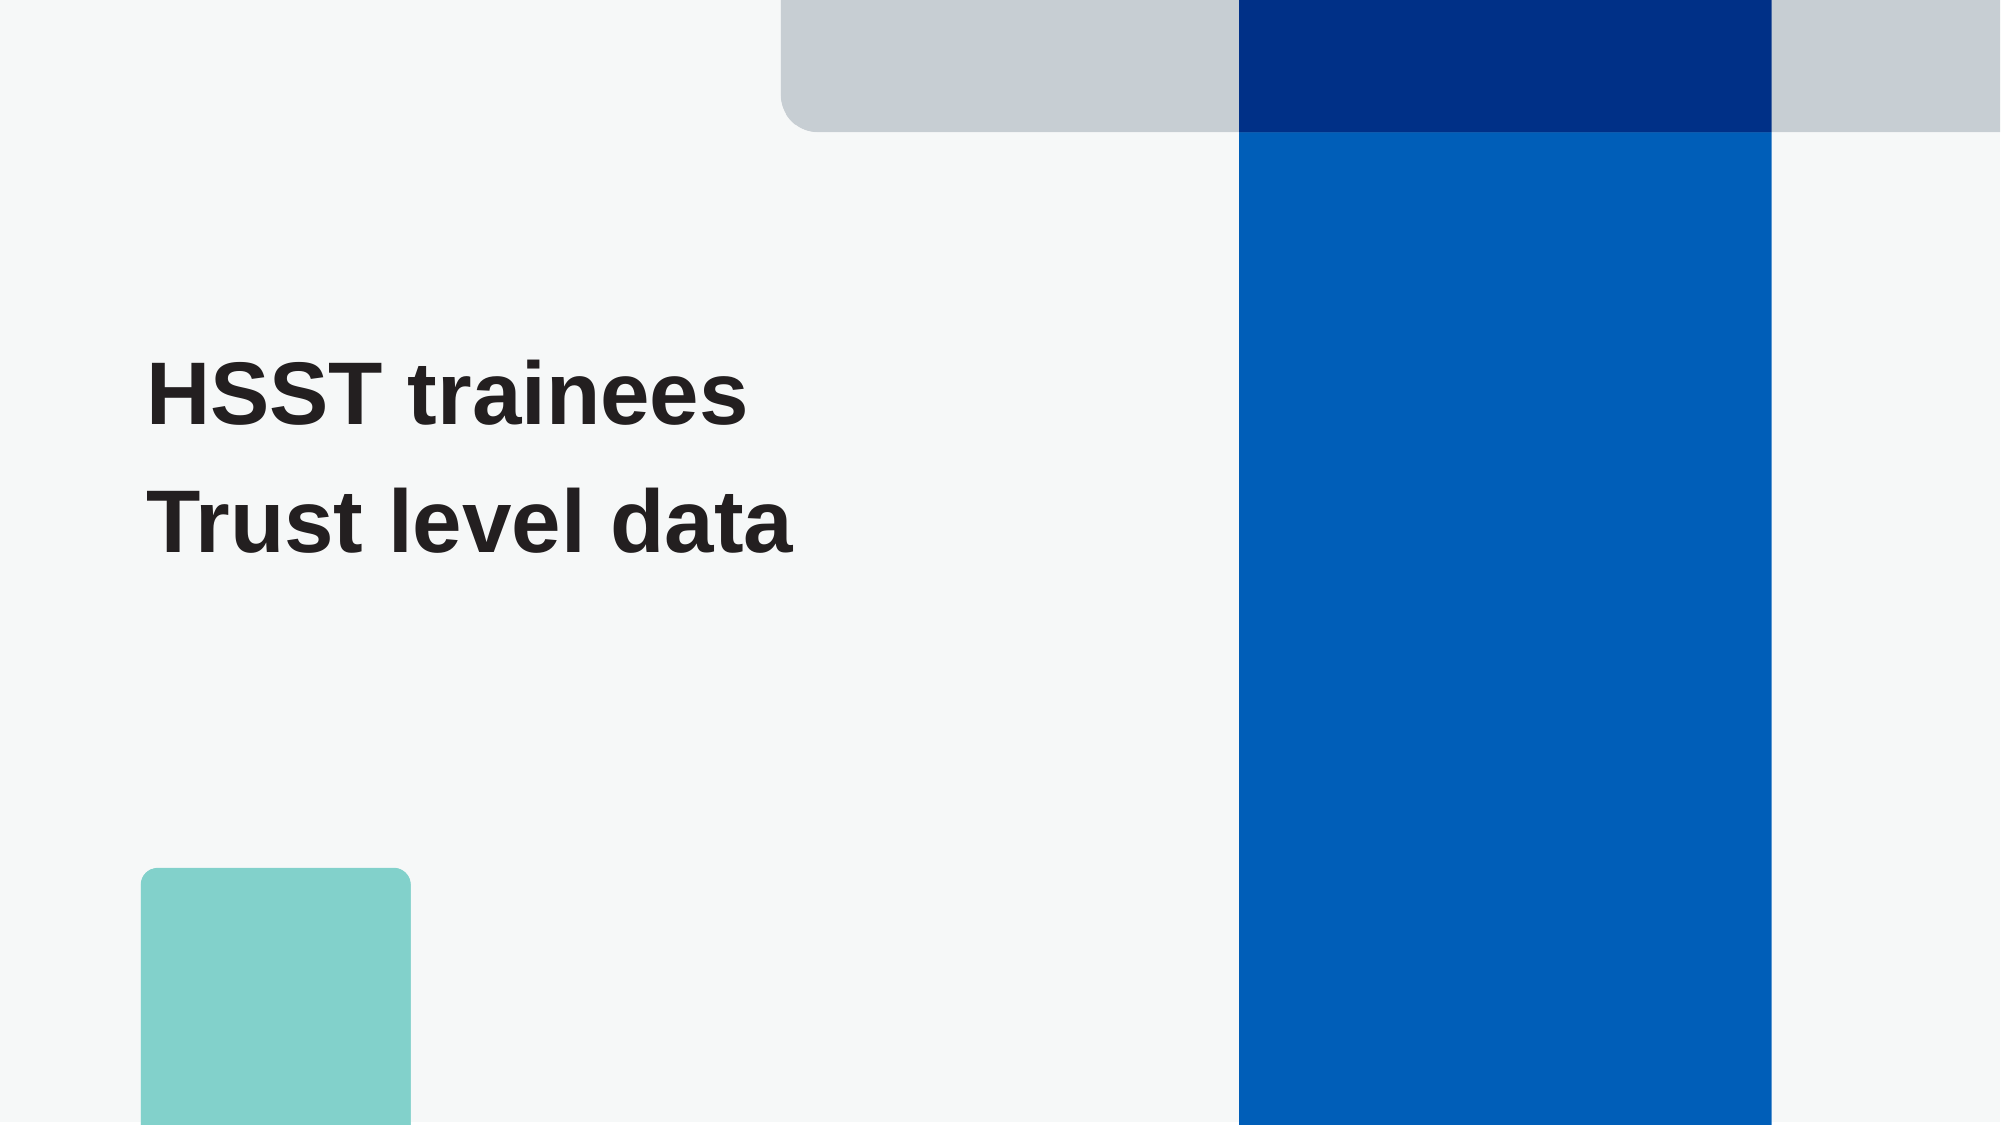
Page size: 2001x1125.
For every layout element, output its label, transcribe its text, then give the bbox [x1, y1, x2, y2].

list HSST trainees Trust level data [146, 314, 1079, 572]
